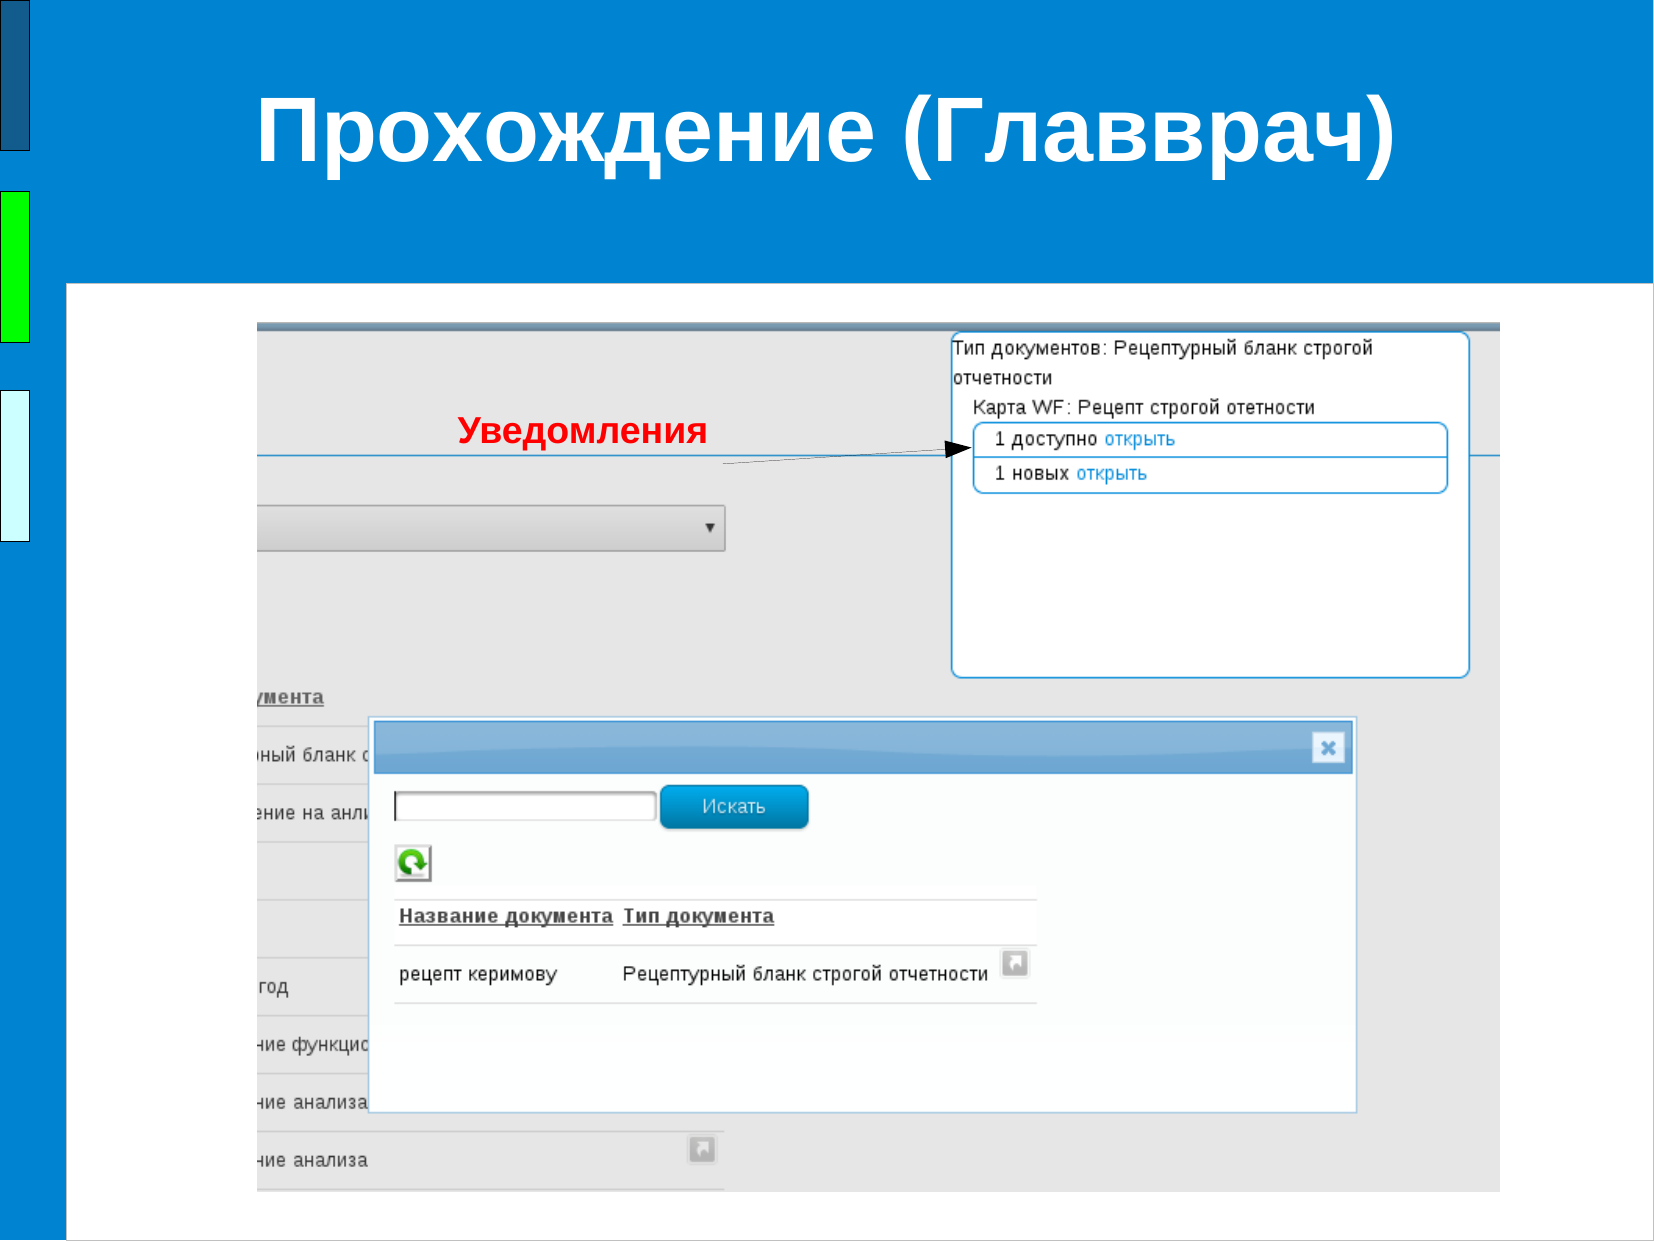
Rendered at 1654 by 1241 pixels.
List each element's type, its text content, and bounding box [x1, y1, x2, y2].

text_box Уведомления [442, 401, 723, 459]
picture [257, 322, 1500, 1192]
title Прохождение (Главврач) [82, 33, 1571, 226]
